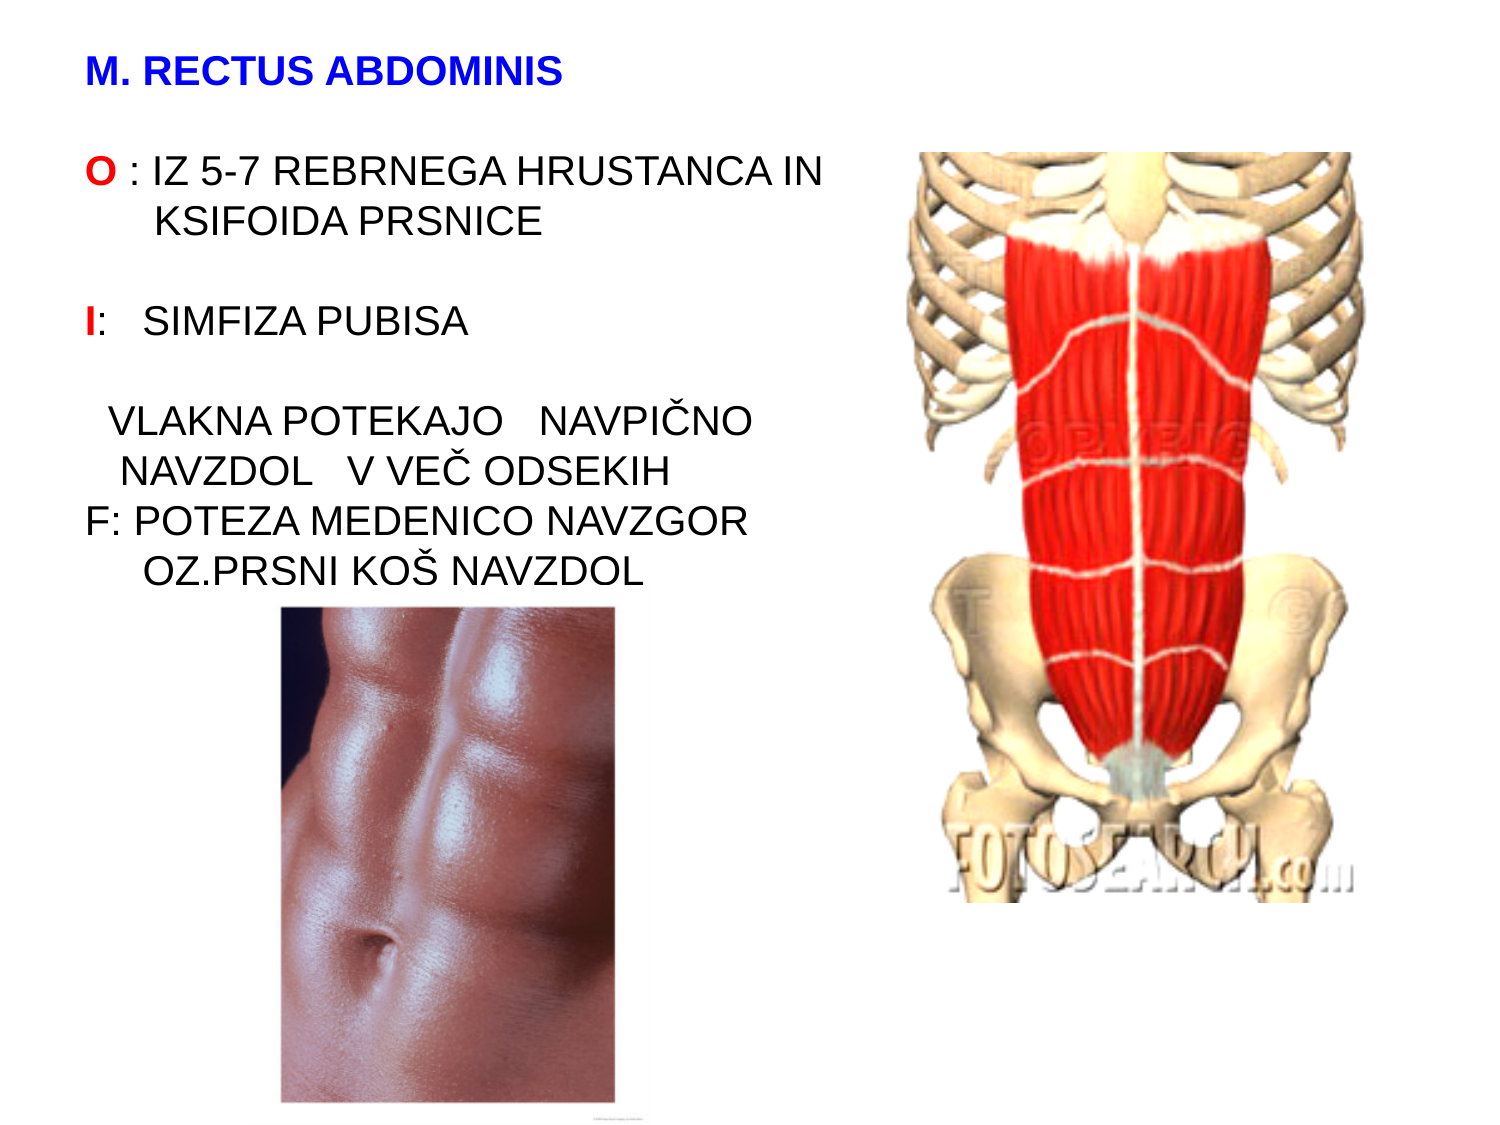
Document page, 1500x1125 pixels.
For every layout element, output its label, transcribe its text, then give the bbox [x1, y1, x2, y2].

picture [246, 585, 650, 1125]
text_box M. RECTUS ABDOMINIS O : IZ 5-7 REBRNEGA HRUSTANCA IN KSIFOIDA PRSNICE I: SIMFIZA PUBISA VLAKNA POTEKAJO NAVPIČNO NAVZDOL V VEČ ODSEKIH F: POTEZA MEDENICO NAVZGOR OZ.PRSNI KOŠ NAVZDOL [70, 36, 868, 627]
picture [890, 152, 1374, 903]
